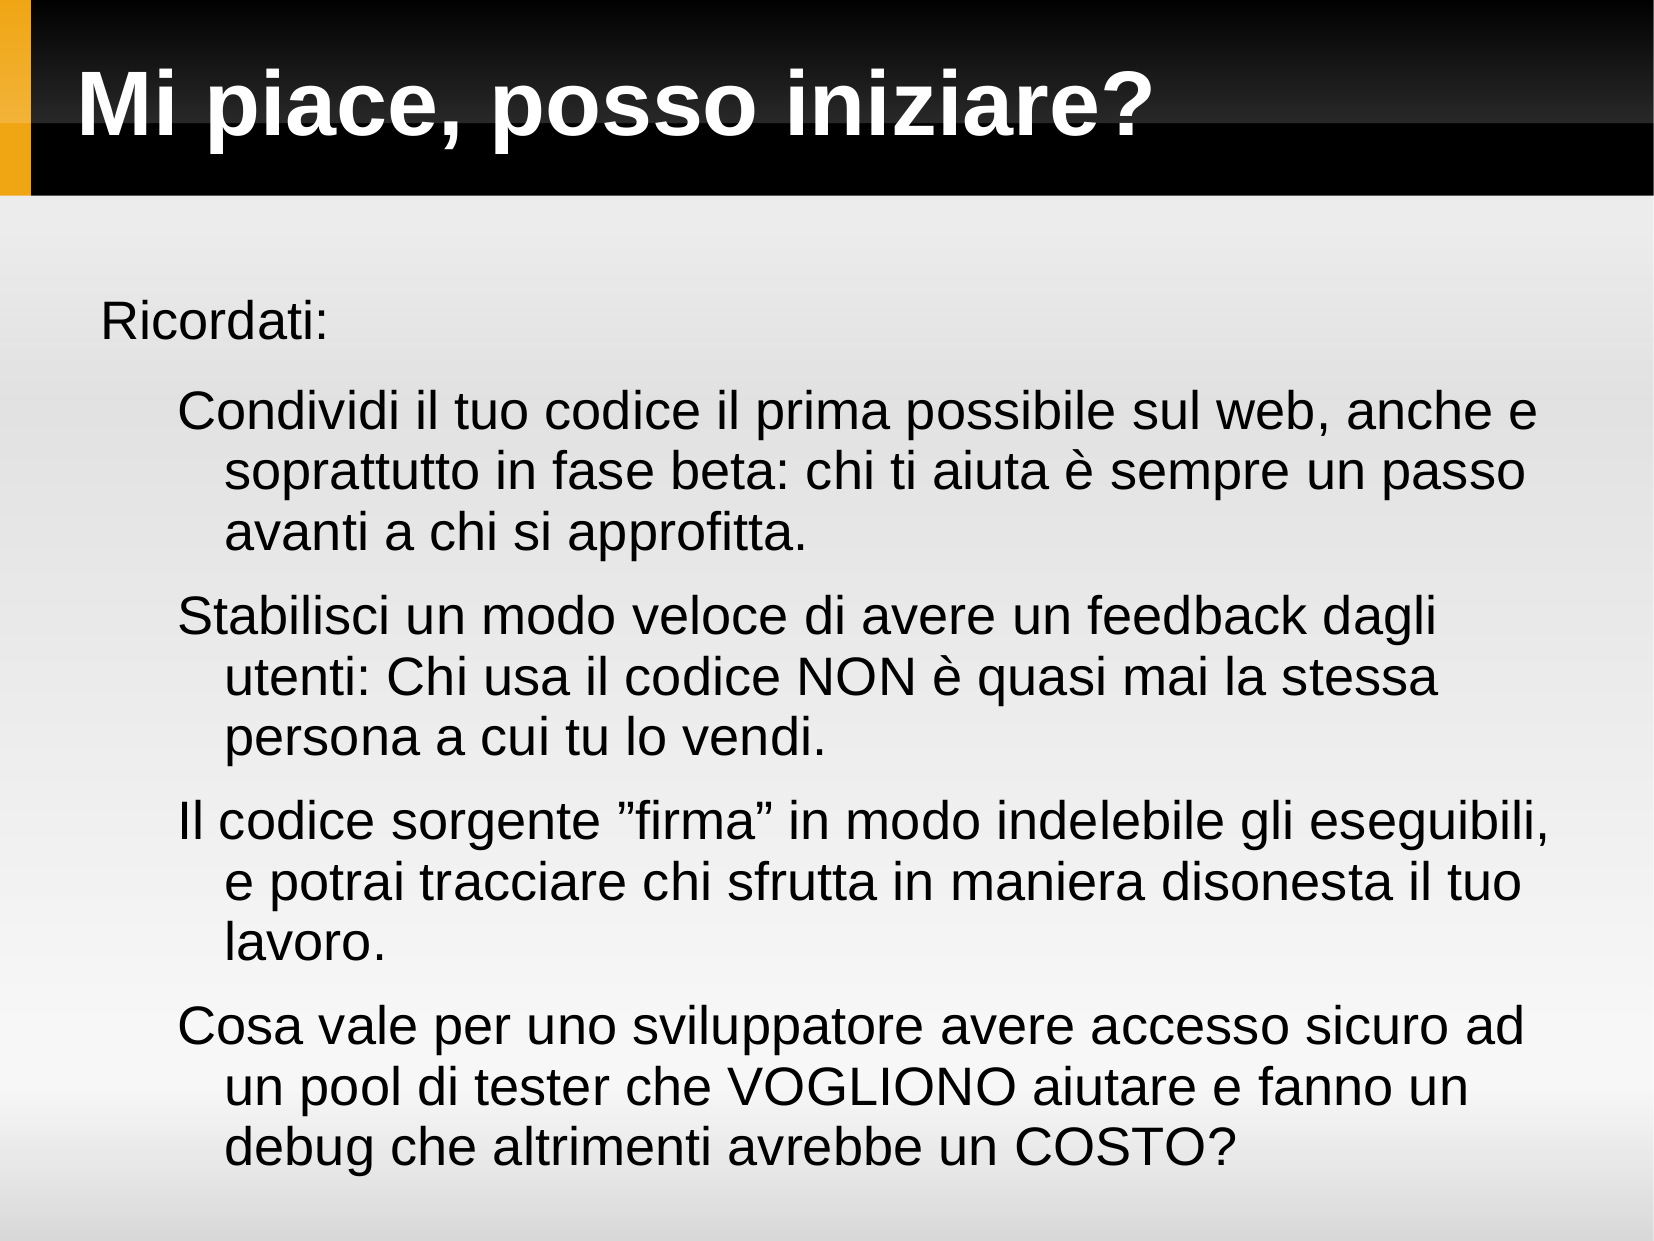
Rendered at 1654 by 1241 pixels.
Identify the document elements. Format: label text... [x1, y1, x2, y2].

picture [0, 0, 1654, 1241]
list Ricordati: Condividi il tuo codice il prima possibile sul web, anche e soprattutto in fase beta: chi ti aiuta è sempre un passo avanti a chi si approfitta. Stabilisci un modo veloce di avere un feedback dagli utenti: Chi usa il codice NON è quasi mai la stessa persona a cui tu lo vendi. Il codice sorgente ”firma” in modo indelebile gli eseguibili, e potrai tracciare chi sfrutta in maniera disonesta il tuo lavoro. Cosa vale per uno sviluppatore avere accesso sicuro ad un pool di tester che VOGLIONO aiutare e fanno un debug che altrimenti avrebbe un COSTO? [82, 290, 1571, 1178]
title Mi piace, posso iniziare? [76, 7, 1565, 200]
